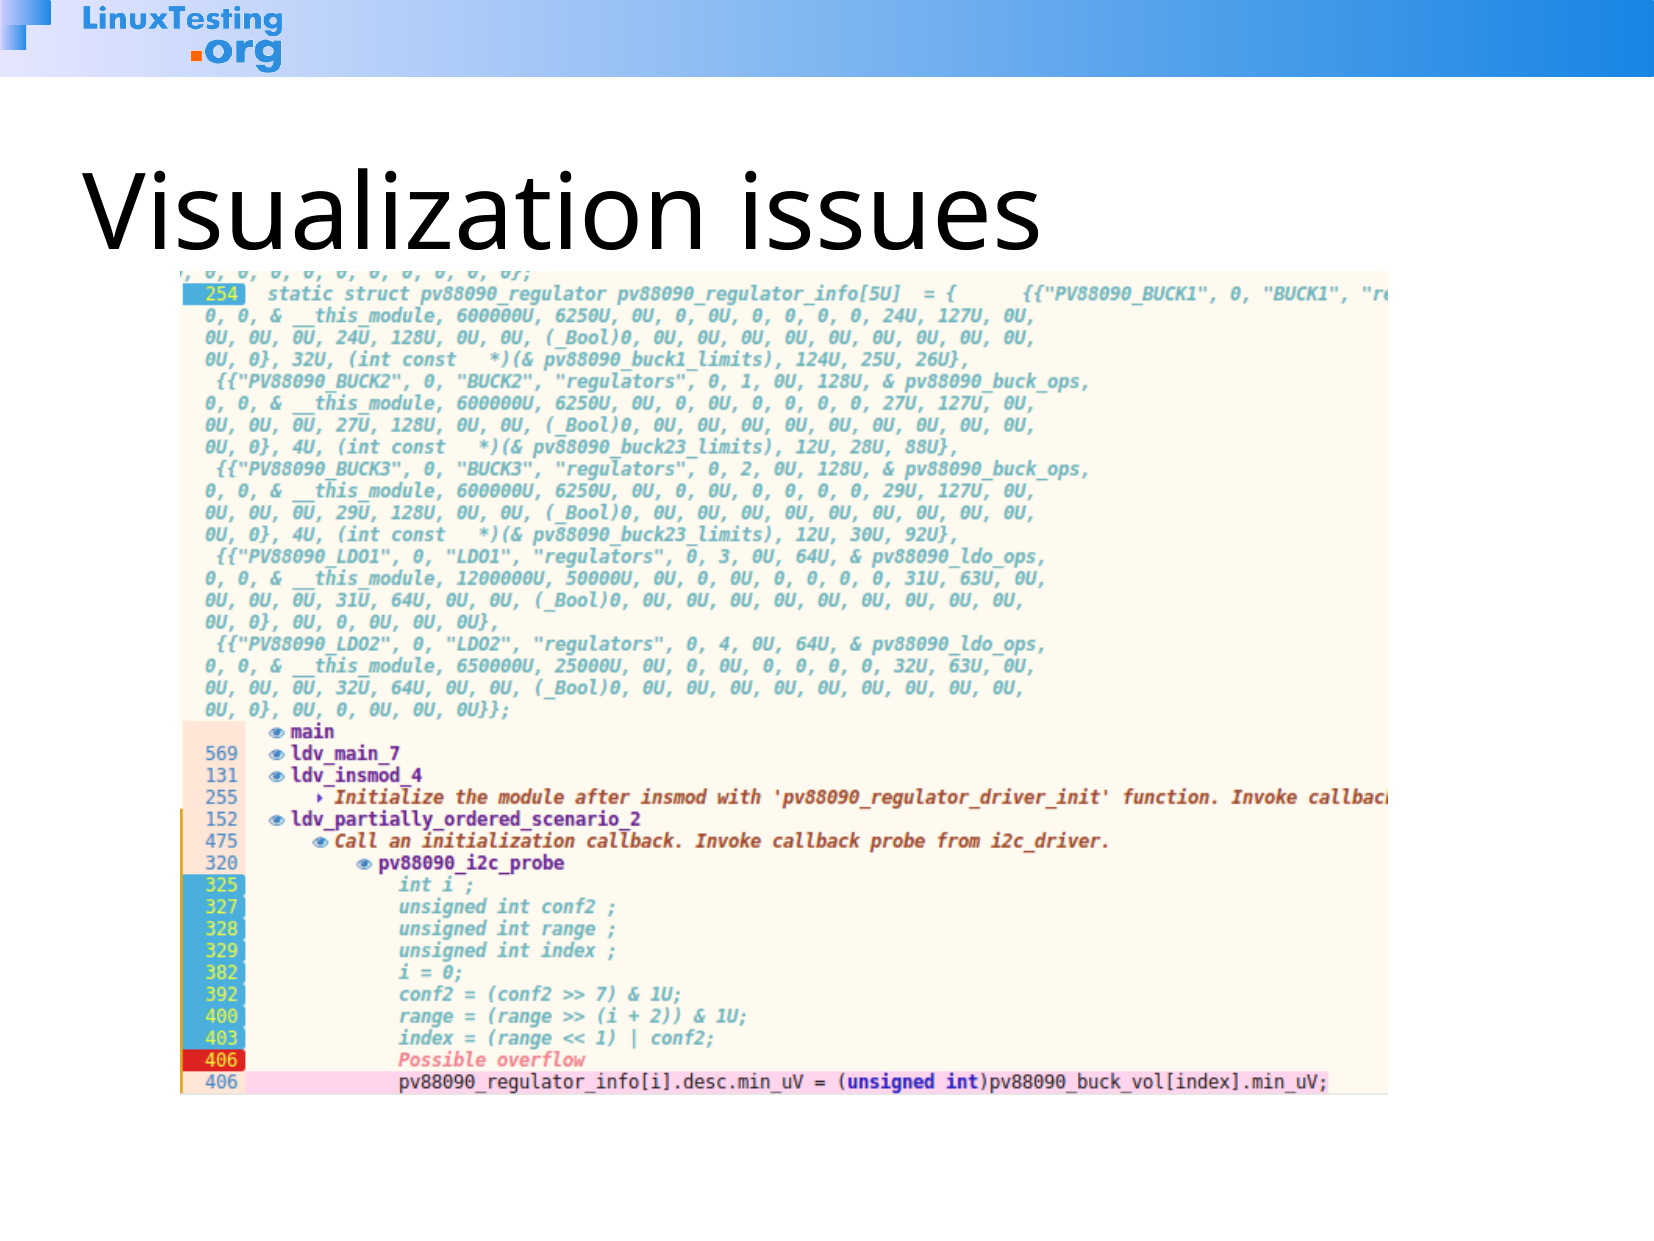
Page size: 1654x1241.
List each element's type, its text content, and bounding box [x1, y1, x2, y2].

picture [83, 5, 282, 73]
title Visualization issues [82, 76, 1571, 336]
picture [180, 271, 1388, 1096]
